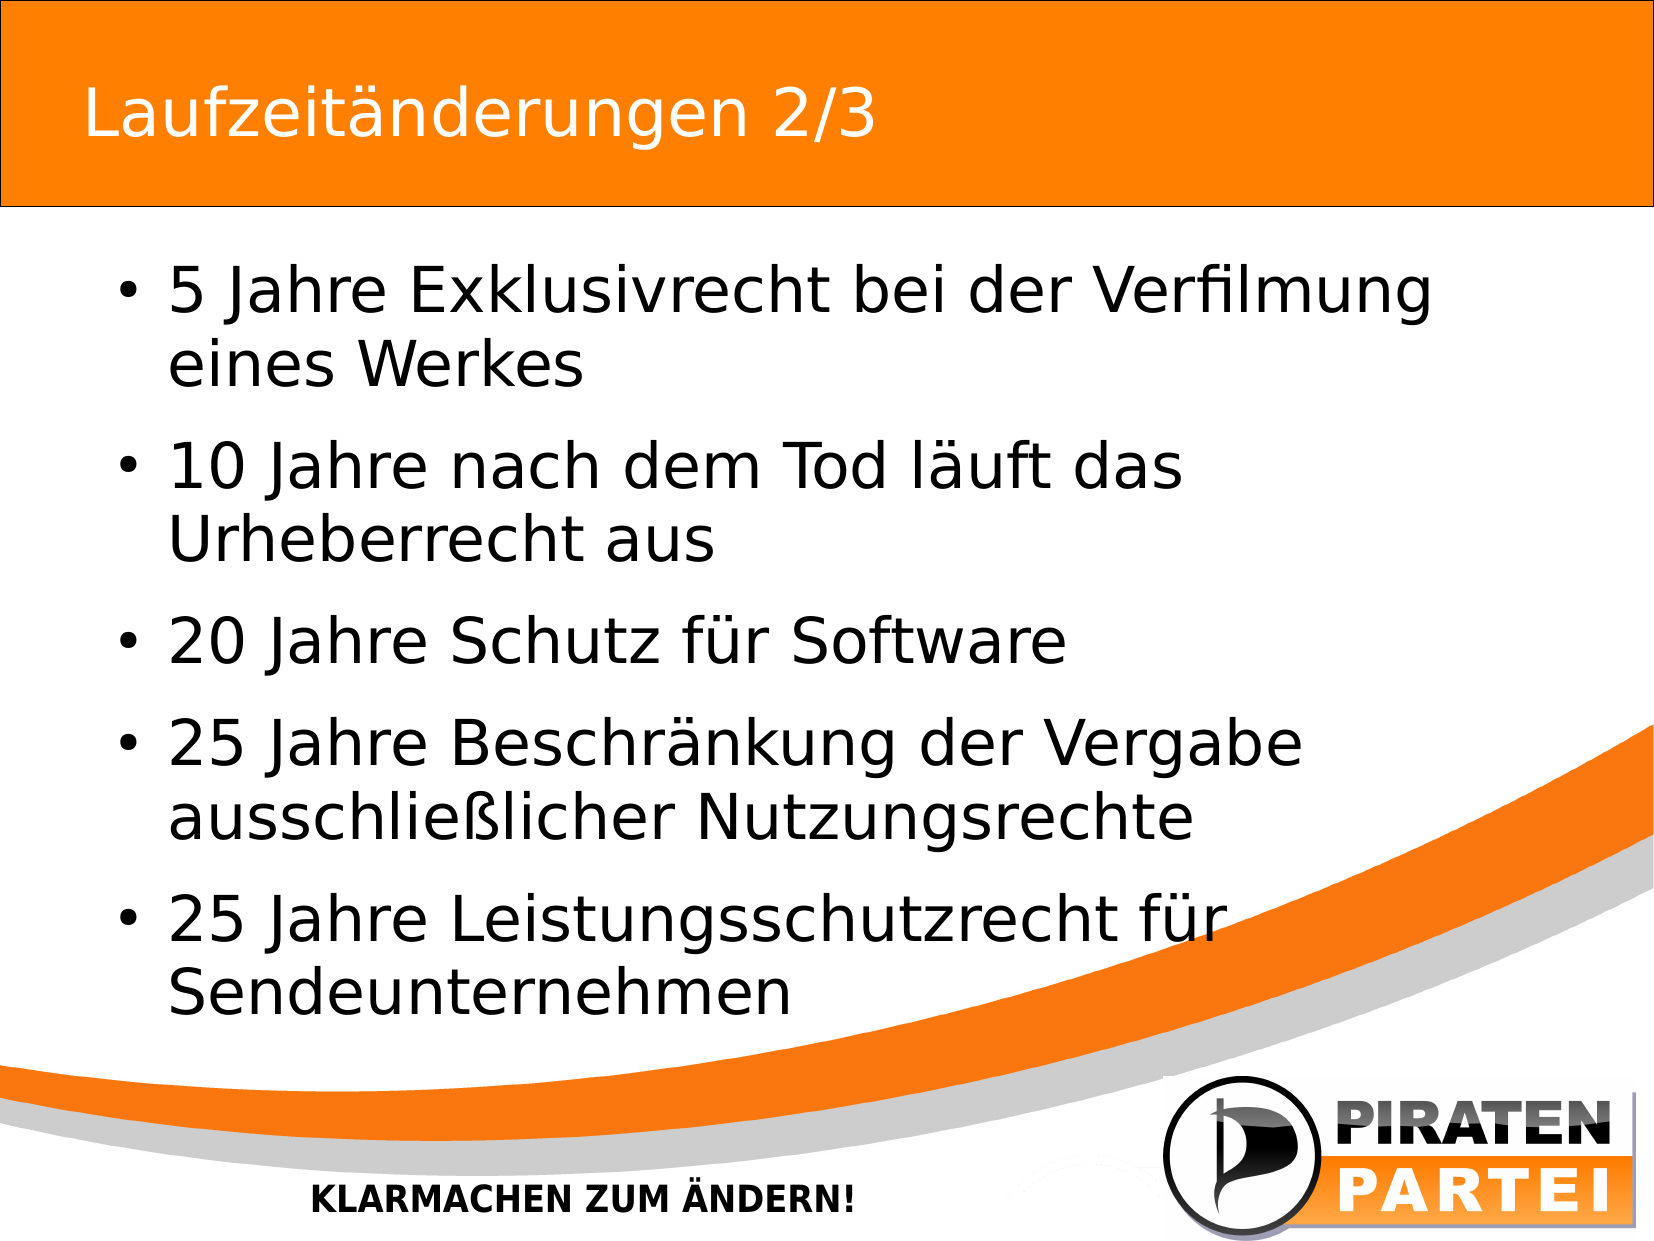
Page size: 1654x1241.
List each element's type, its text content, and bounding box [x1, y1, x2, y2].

title Laufzeitänderungen 2/3 [82, 49, 1571, 178]
picture [745, 1190, 756, 1199]
picture [0, 699, 1654, 1241]
picture [796, 1190, 803, 1197]
list 5 Jahre Exklusivrecht bei der Verfilmung eines Werkes 10 Jahre nach dem Tod läuft das Urheberrecht aus 20 Jahre Schutz für Software 25 Jahre Beschränkung der Vergabe ausschließlicher Nutzungsrechte 25 Jahre Leistungsschutzrecht für Sendeunternehmen [82, 236, 1571, 1055]
picture [392, 1190, 399, 1197]
